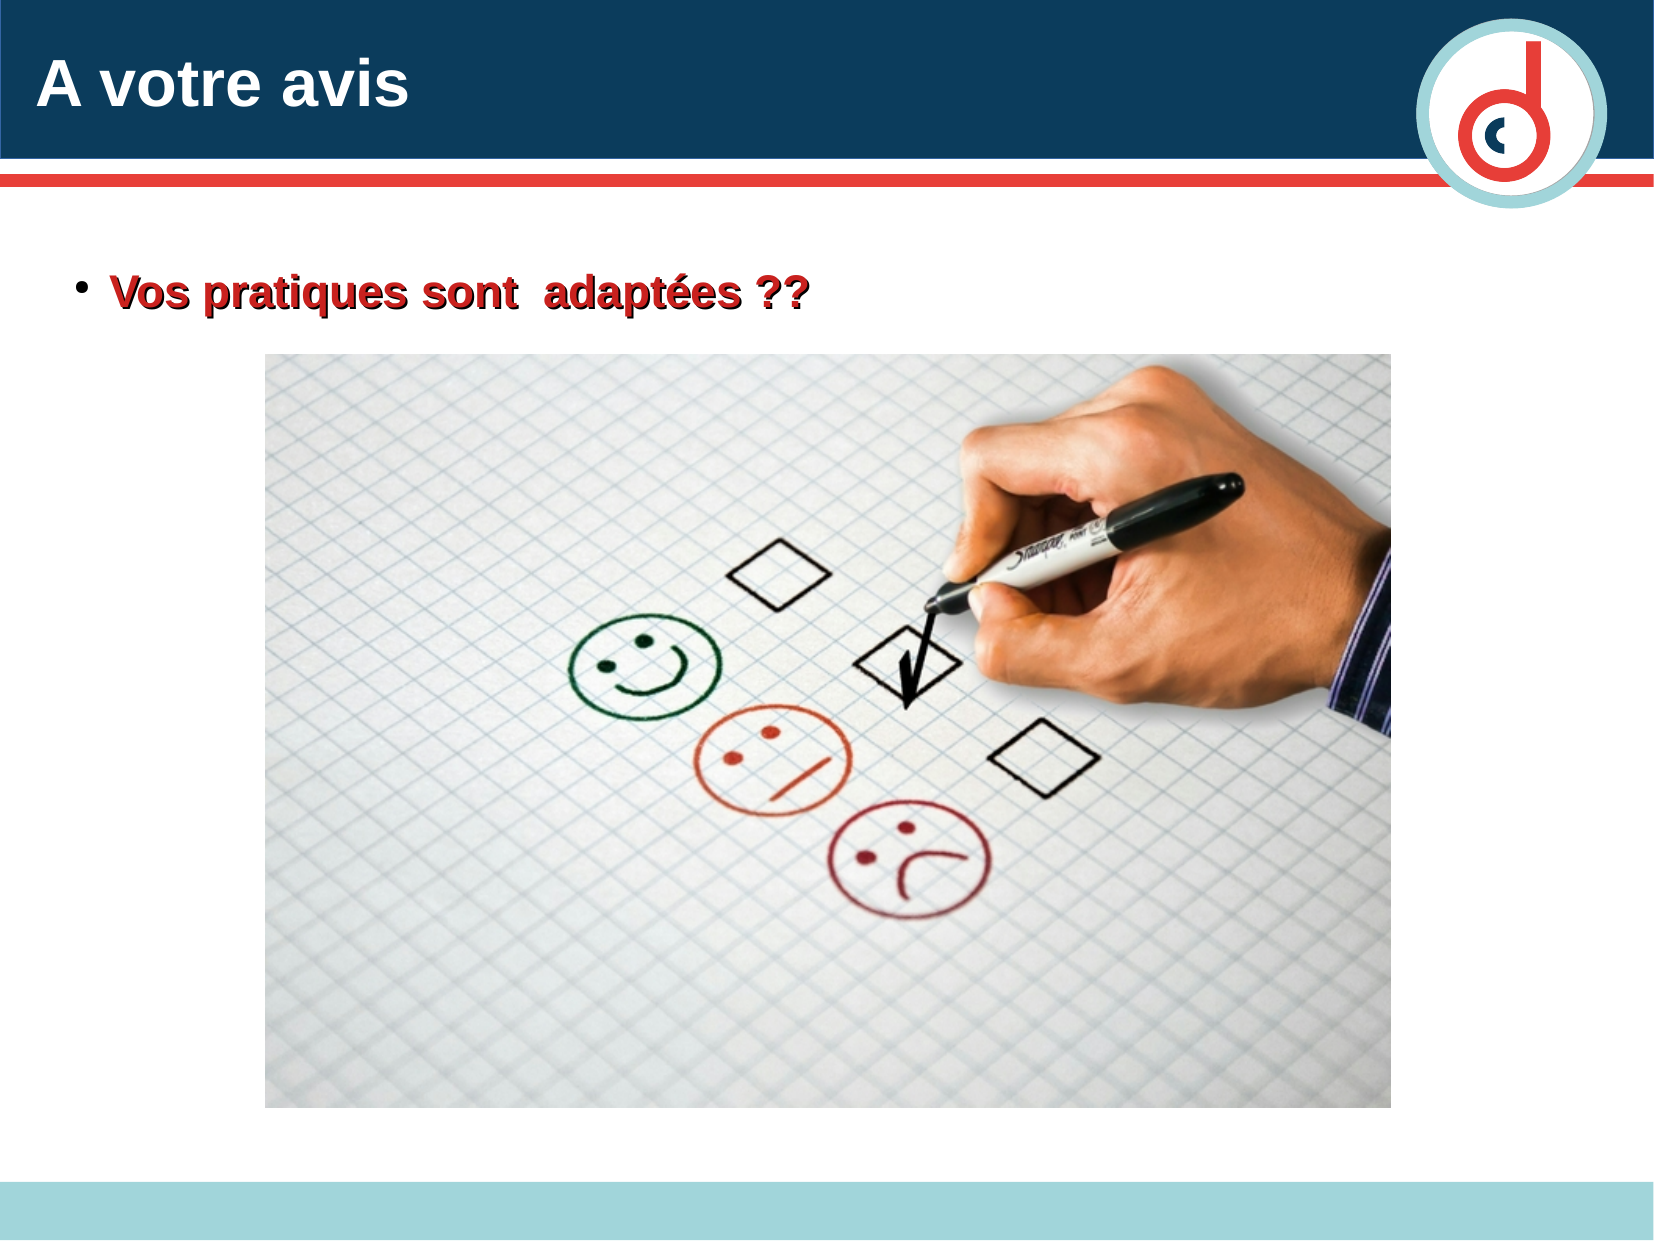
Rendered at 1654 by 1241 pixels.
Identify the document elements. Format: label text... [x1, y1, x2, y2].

title A votre avis [35, 11, 1430, 159]
picture [265, 354, 1391, 1108]
text_box Vos pratiques sont adaptées ?? [59, 254, 1595, 1152]
